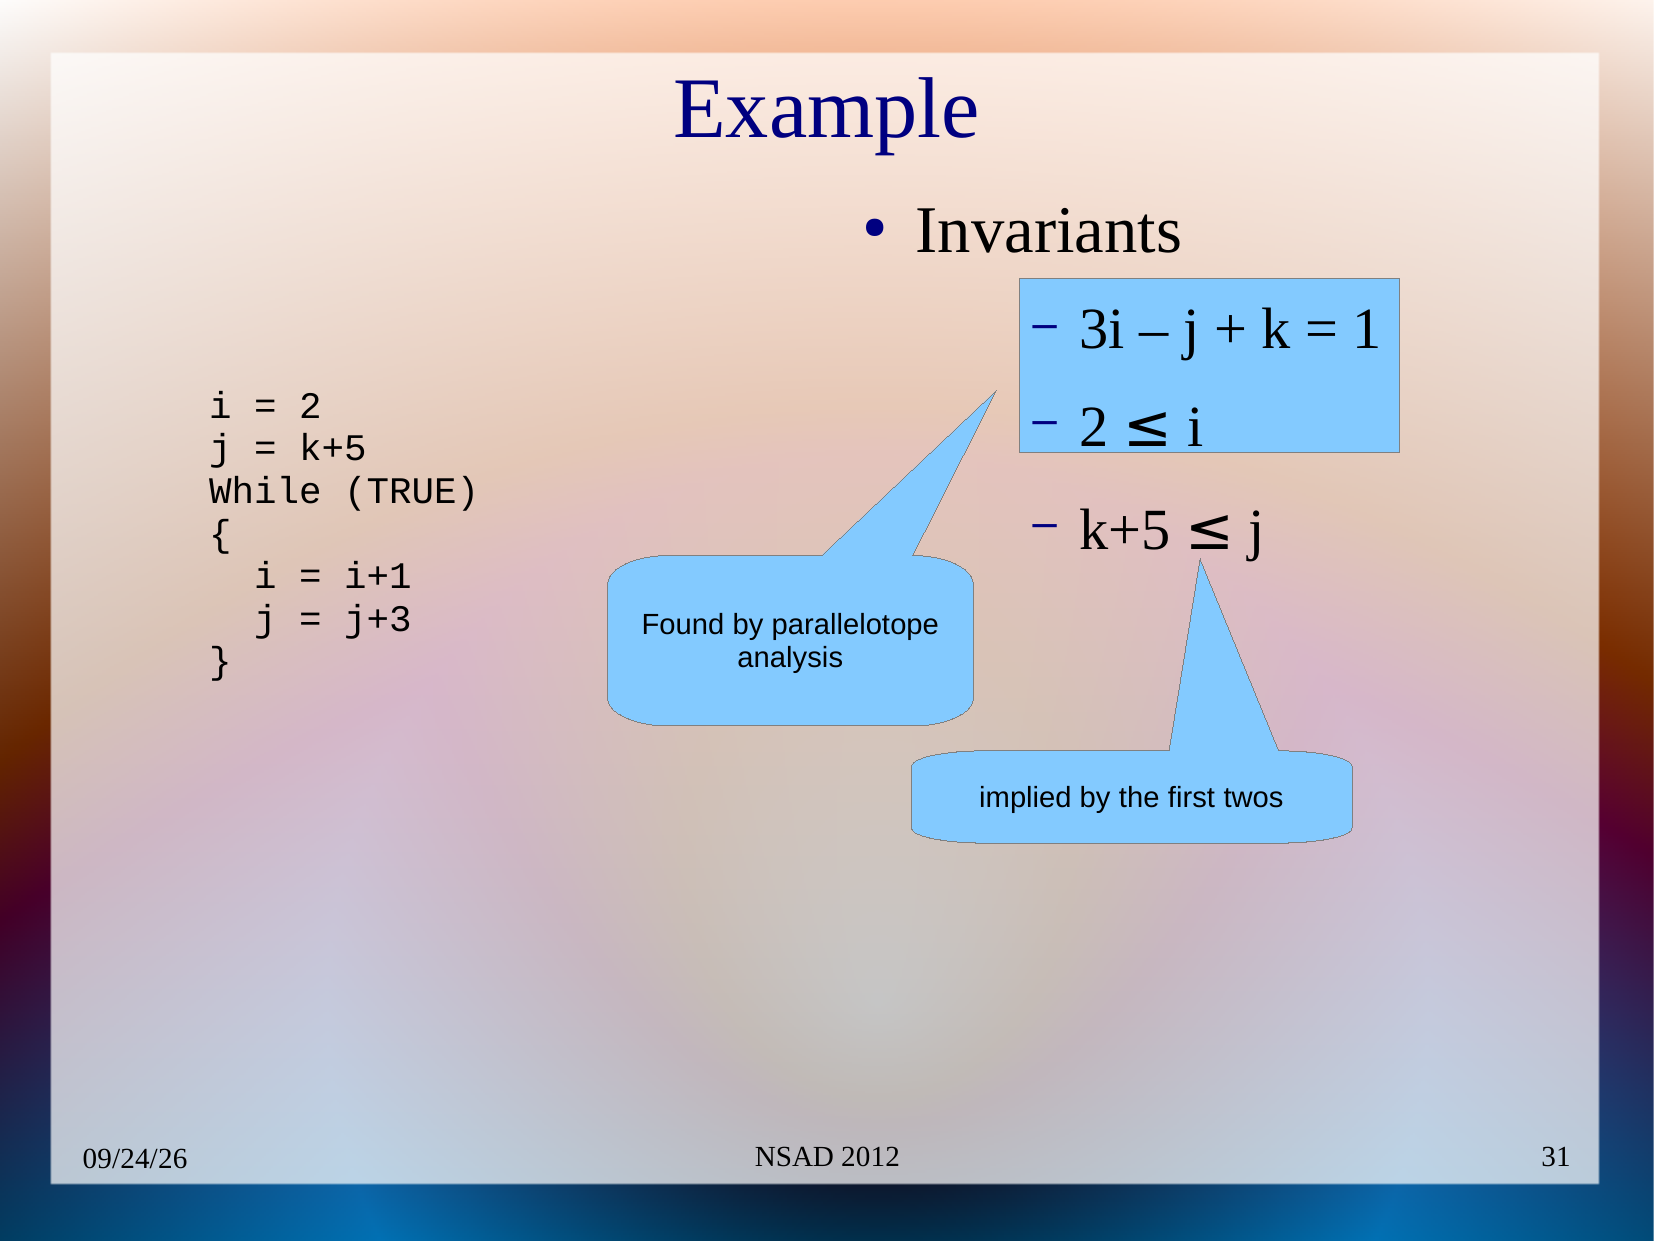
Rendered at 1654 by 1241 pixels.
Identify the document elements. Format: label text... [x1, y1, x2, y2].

text_box Found by parallelotope analysis [607, 390, 997, 726]
list Invariants 3i – j + k = 1 2 ≤ i k+5 ≤ j [845, 192, 1572, 1125]
picture [0, 0, 1654, 1241]
text_box i = 2 j = k+5 While (TRUE) { i = i+1 j = j+3 } [194, 379, 532, 693]
text_box implied by the first twos [911, 558, 1353, 844]
title Example [82, 60, 1571, 156]
